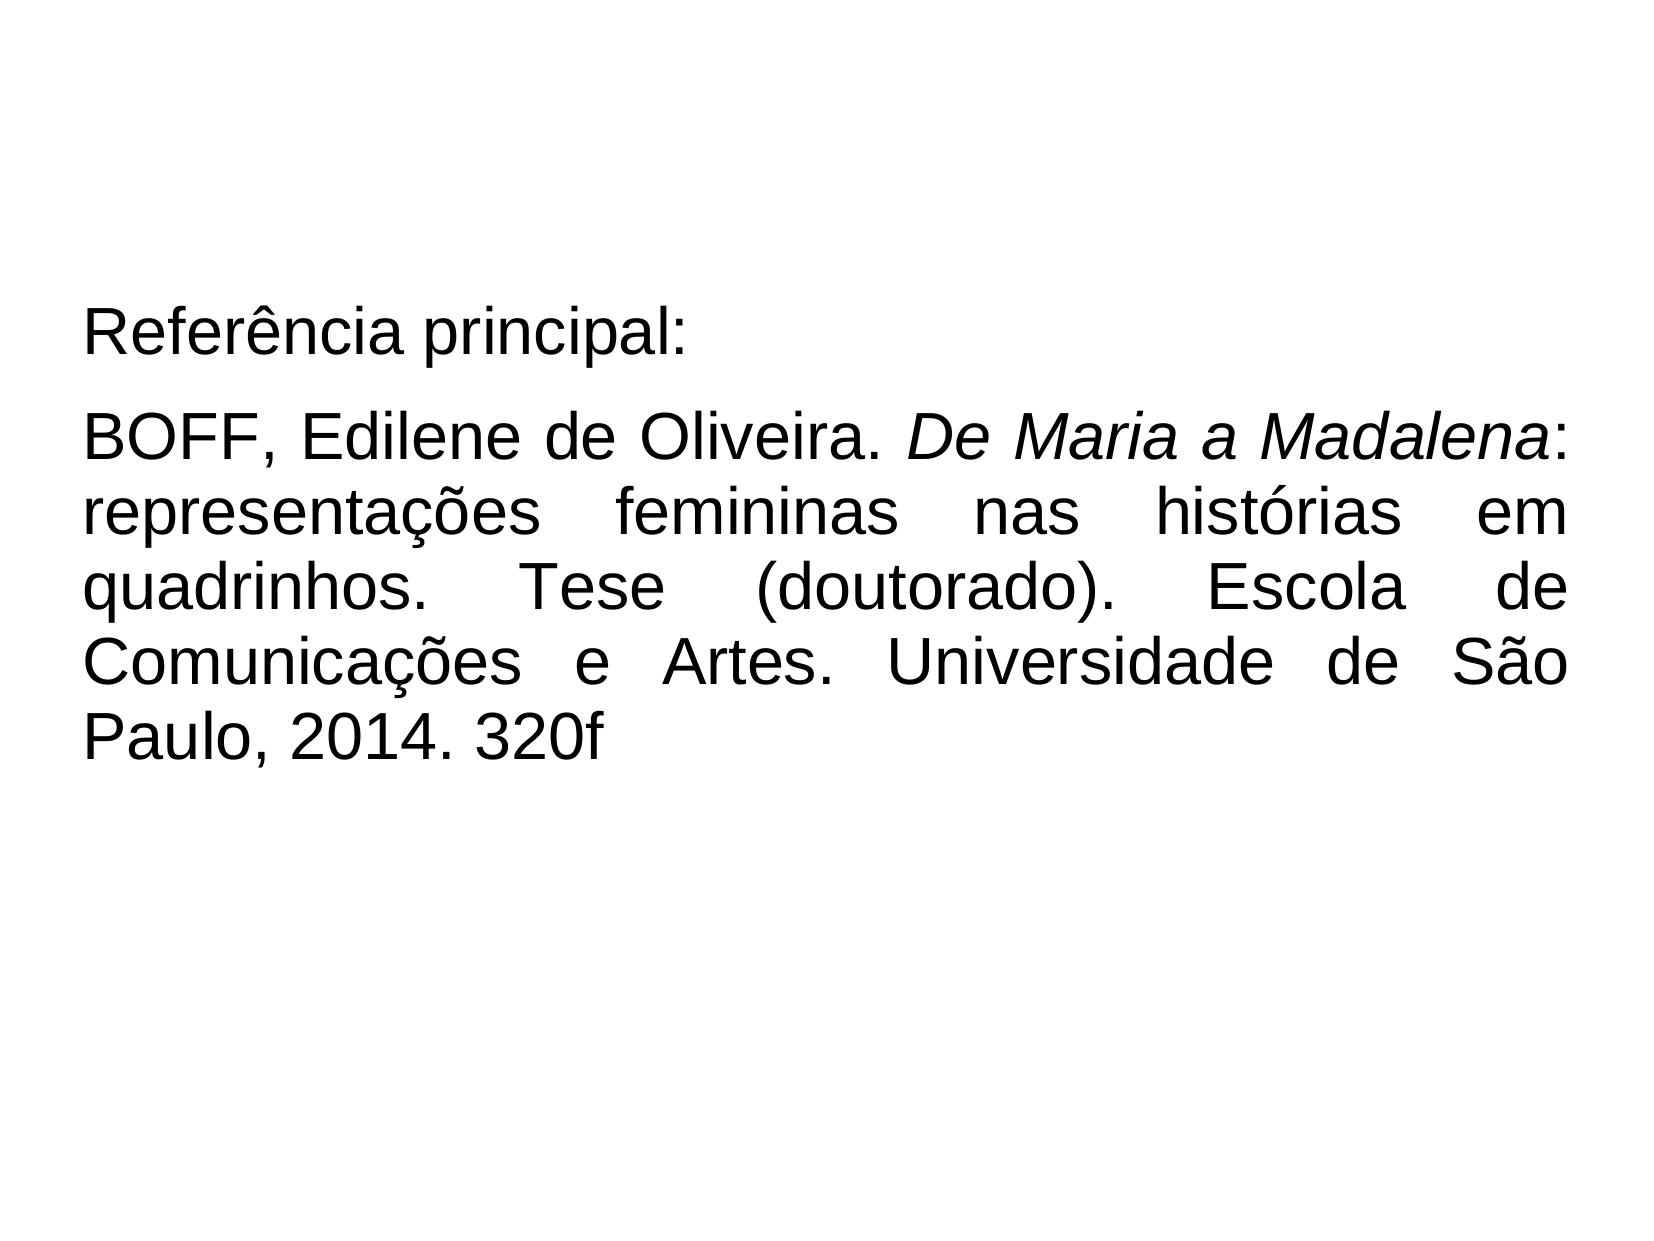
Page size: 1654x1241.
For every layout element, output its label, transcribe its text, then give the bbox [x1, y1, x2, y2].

list Referência principal: BOFF, Edilene de Oliveira. De Maria a Madalena: representações femininas nas histórias em quadrinhos. Tese (doutorado). Escola de Comunicações e Artes. Universidade de São Paulo, 2014. 320f [82, 290, 1571, 1010]
